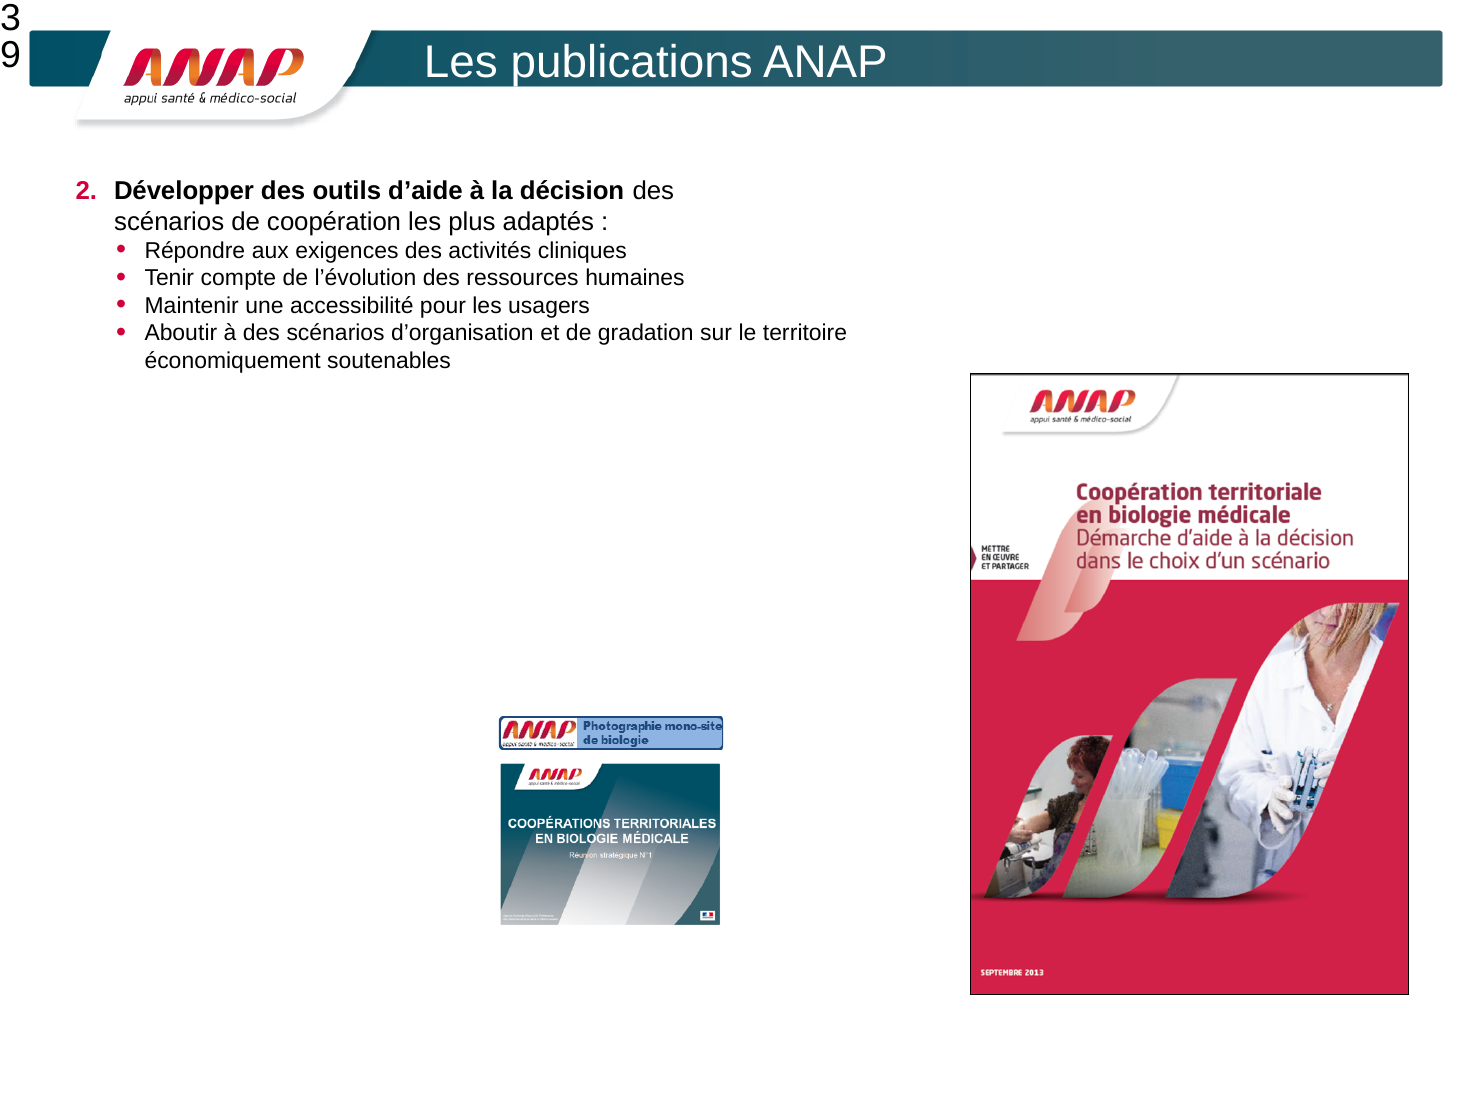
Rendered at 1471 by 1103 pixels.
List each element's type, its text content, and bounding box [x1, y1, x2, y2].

picture [498, 760, 724, 927]
picture [971, 374, 1408, 995]
list Développer des outils d’aide à la décision des scénarios de coopération les plus adaptés : Répondre aux exigences des activités cliniques Tenir compte de l’évolution des ressources humaines Maintenir une accessibilité pour les usagers Aboutir à des scénarios d’organisation et de gradation sur le territoire économiquement soutenables [75, 173, 948, 374]
picture [0, 0, 1471, 155]
title Les publications ANAP [372, 31, 1442, 216]
picture [498, 716, 724, 750]
